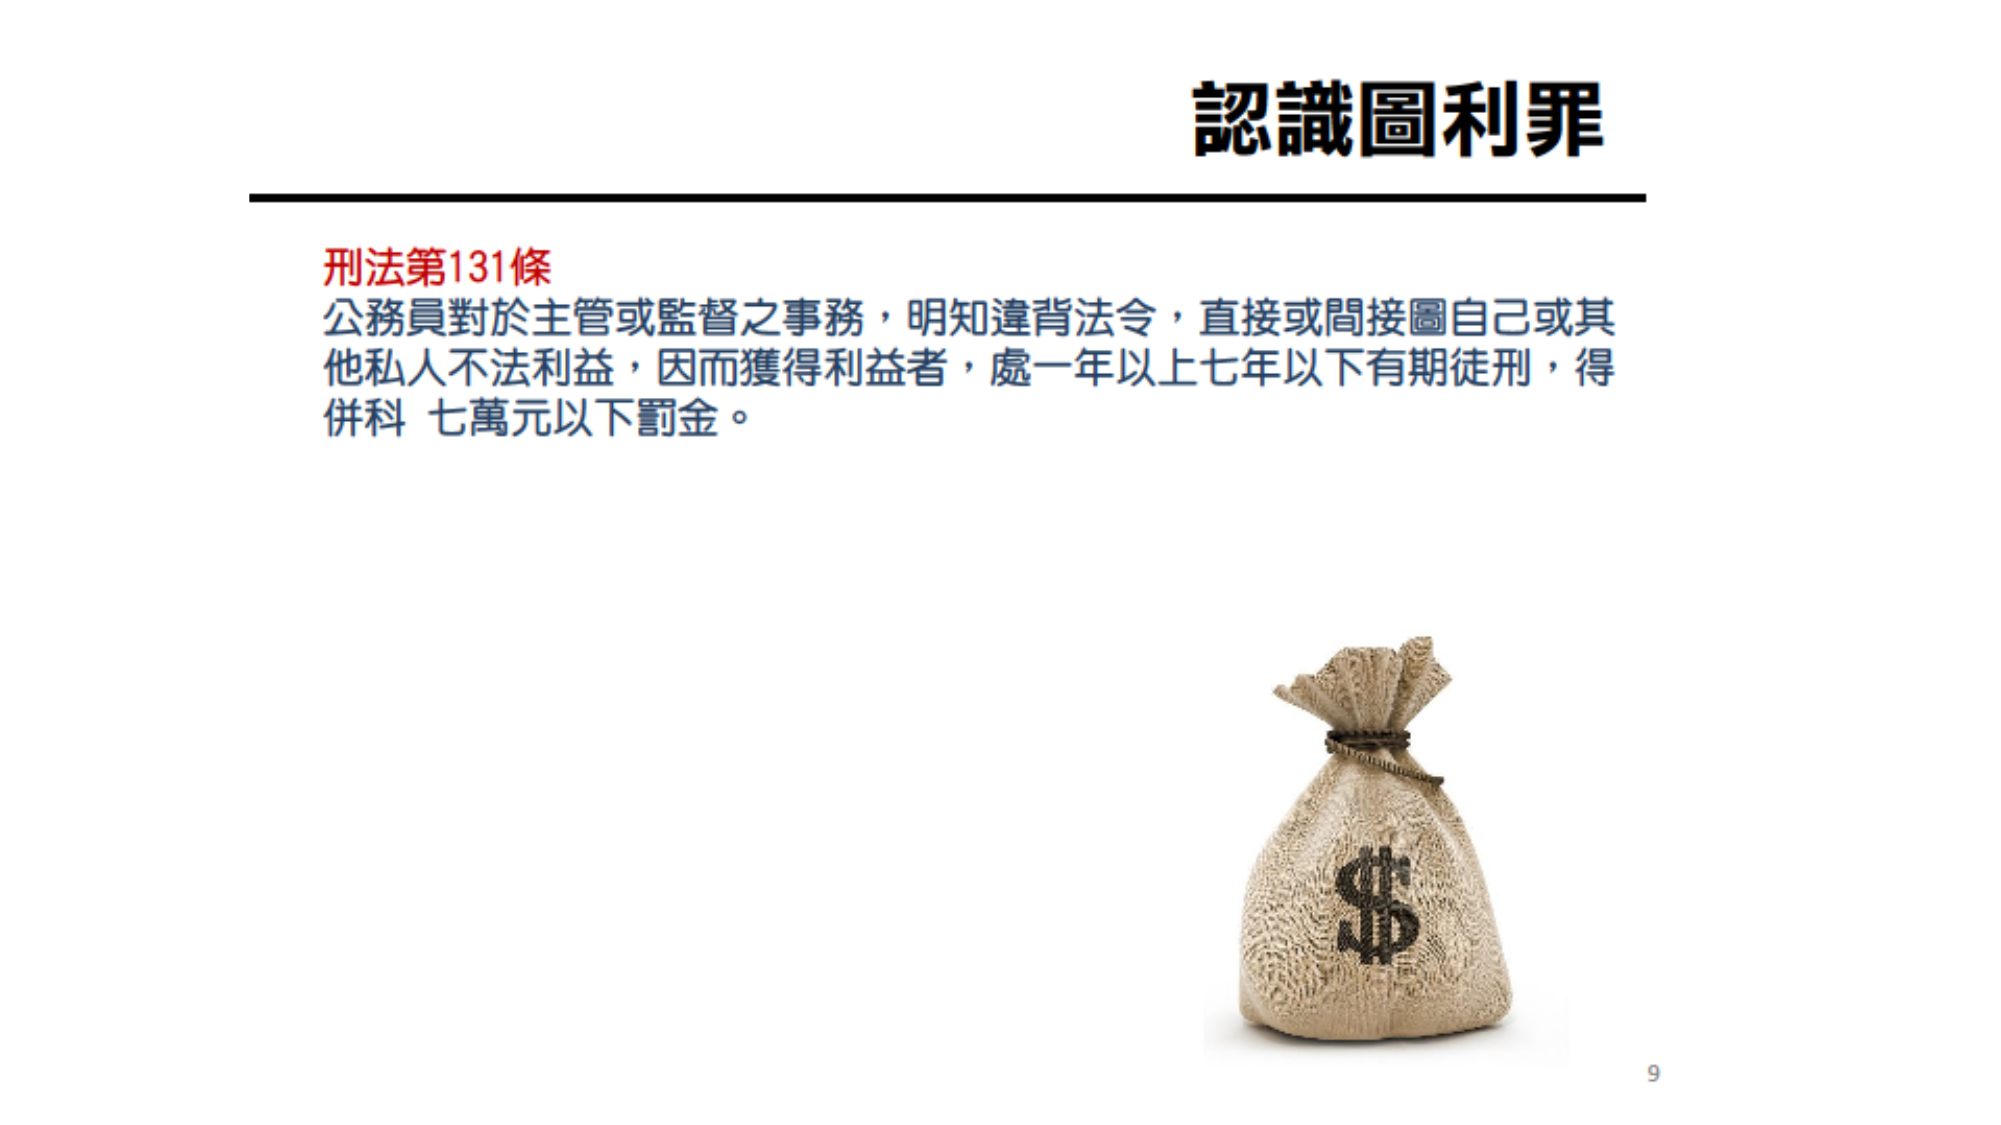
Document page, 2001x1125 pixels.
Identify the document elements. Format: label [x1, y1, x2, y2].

picture [249, 0, 1751, 1125]
